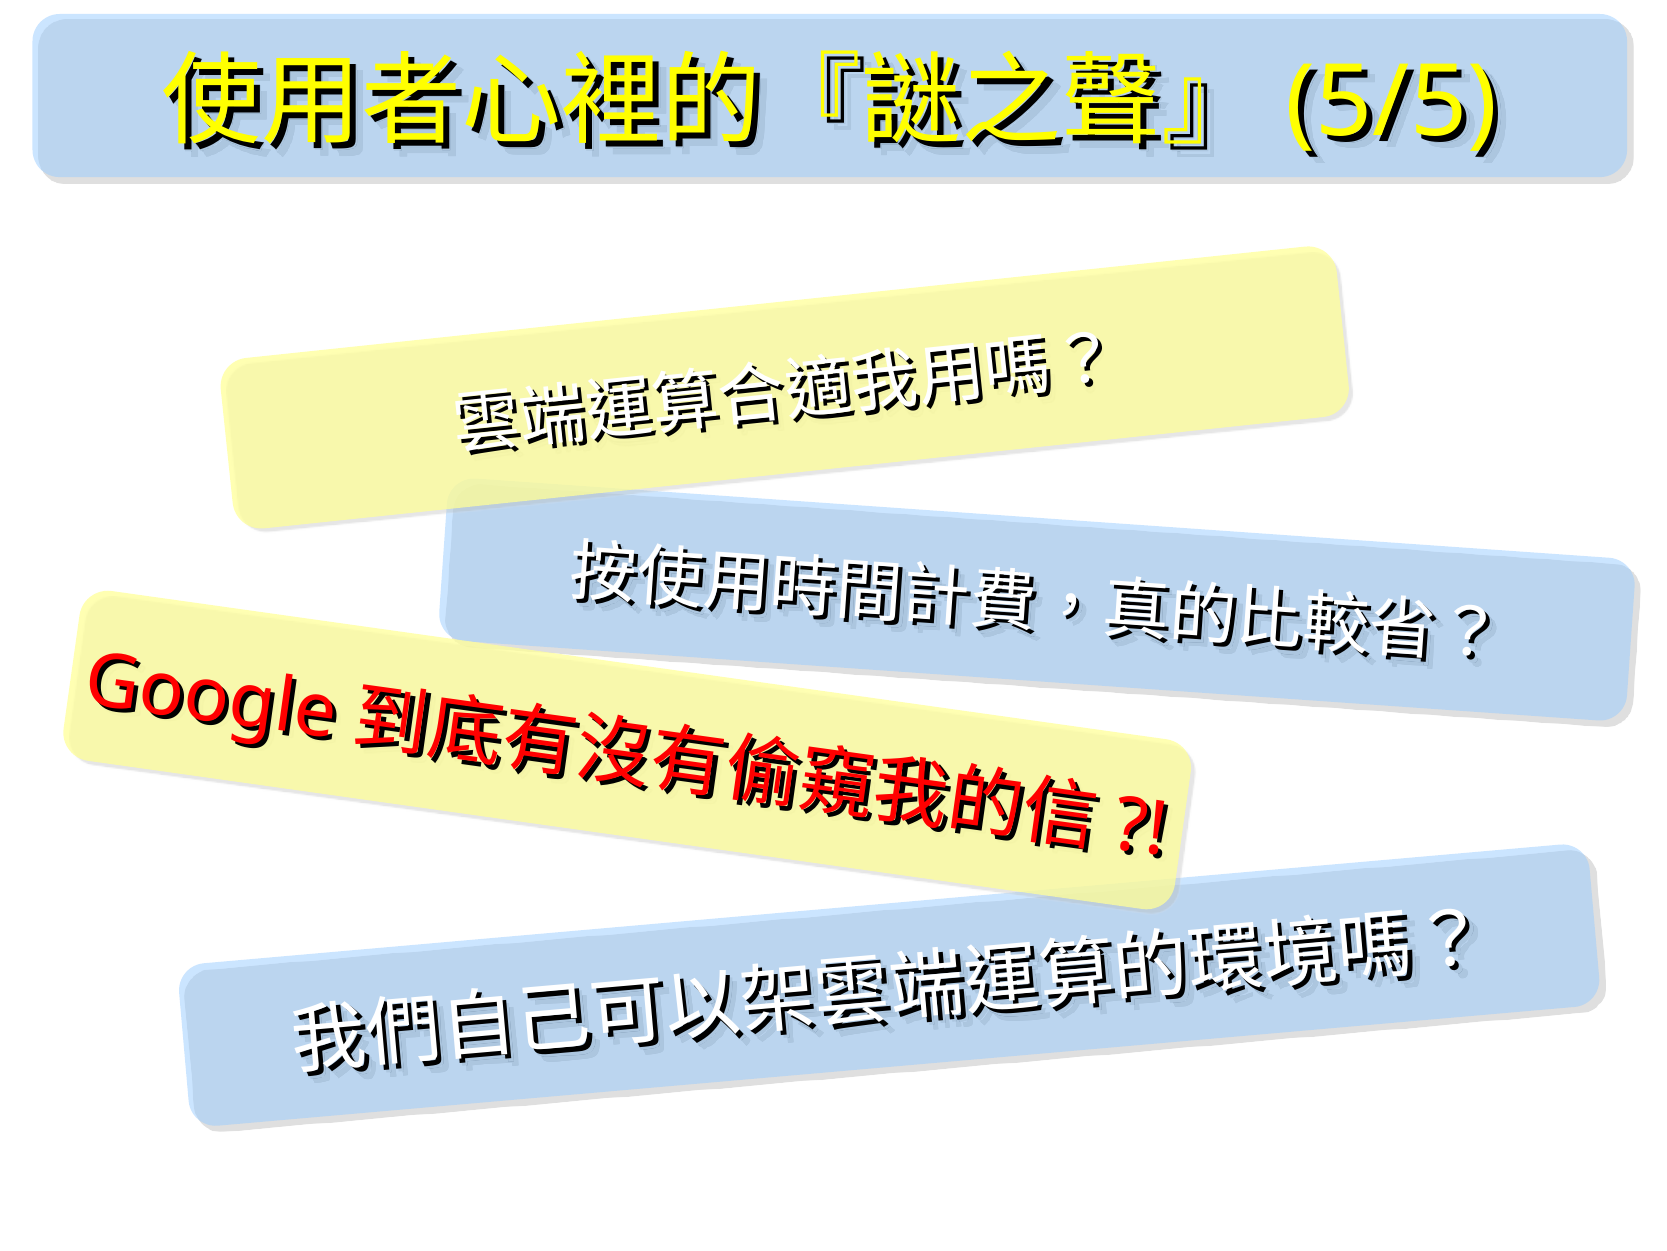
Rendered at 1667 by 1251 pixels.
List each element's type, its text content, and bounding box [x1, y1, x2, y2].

text_box 我們自己可以架雲端運算的環境嗎？ [179, 844, 1600, 1126]
text_box Google到底有沒有偷窺我的信?! [63, 590, 1192, 910]
text_box 按使用時間計費，真的比較省？ [439, 489, 1635, 721]
text_box 使用者心裡的『謎之聲』(5/5) [32, 13, 1628, 178]
text_box 雲端運算合適我用嗎？ [220, 246, 1349, 529]
